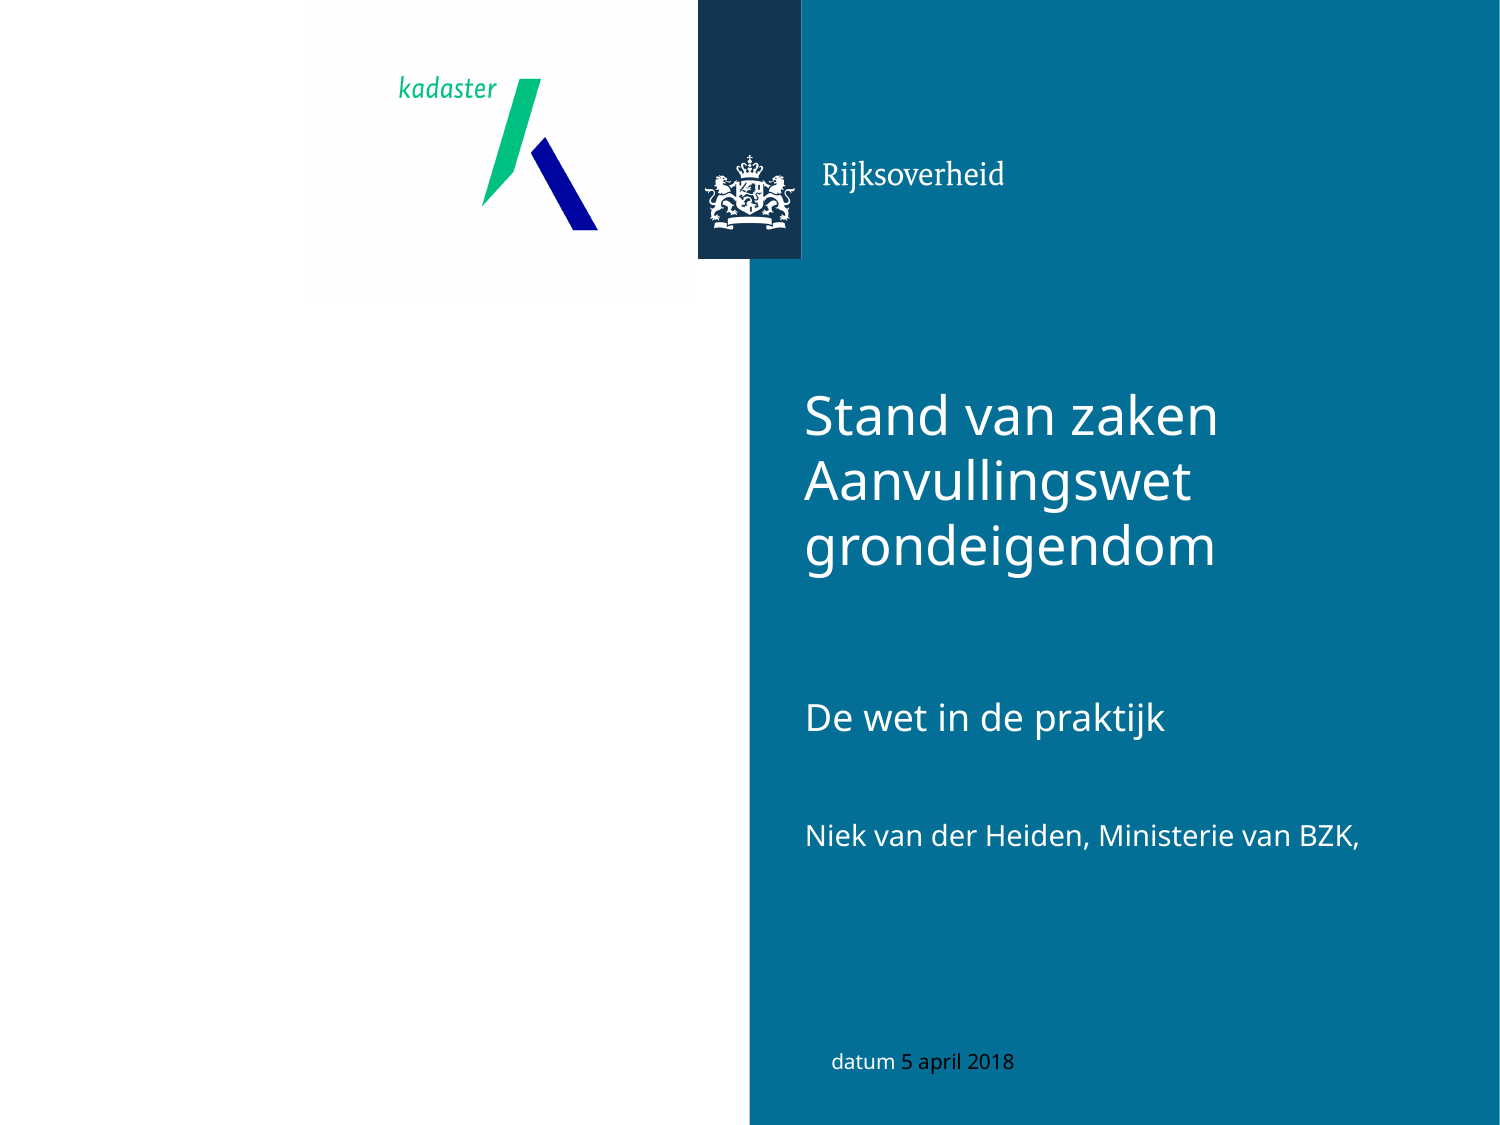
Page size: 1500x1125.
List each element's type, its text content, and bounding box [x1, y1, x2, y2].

text_box datum 5 april 2018 [805, 1041, 1397, 1100]
title Stand van zaken Aanvullingswet grondeigendom [804, 380, 1477, 578]
list De wet in de praktijk Niek van der Heiden, Ministerie van BZK, [804, 571, 1397, 954]
picture [300, 0, 697, 307]
